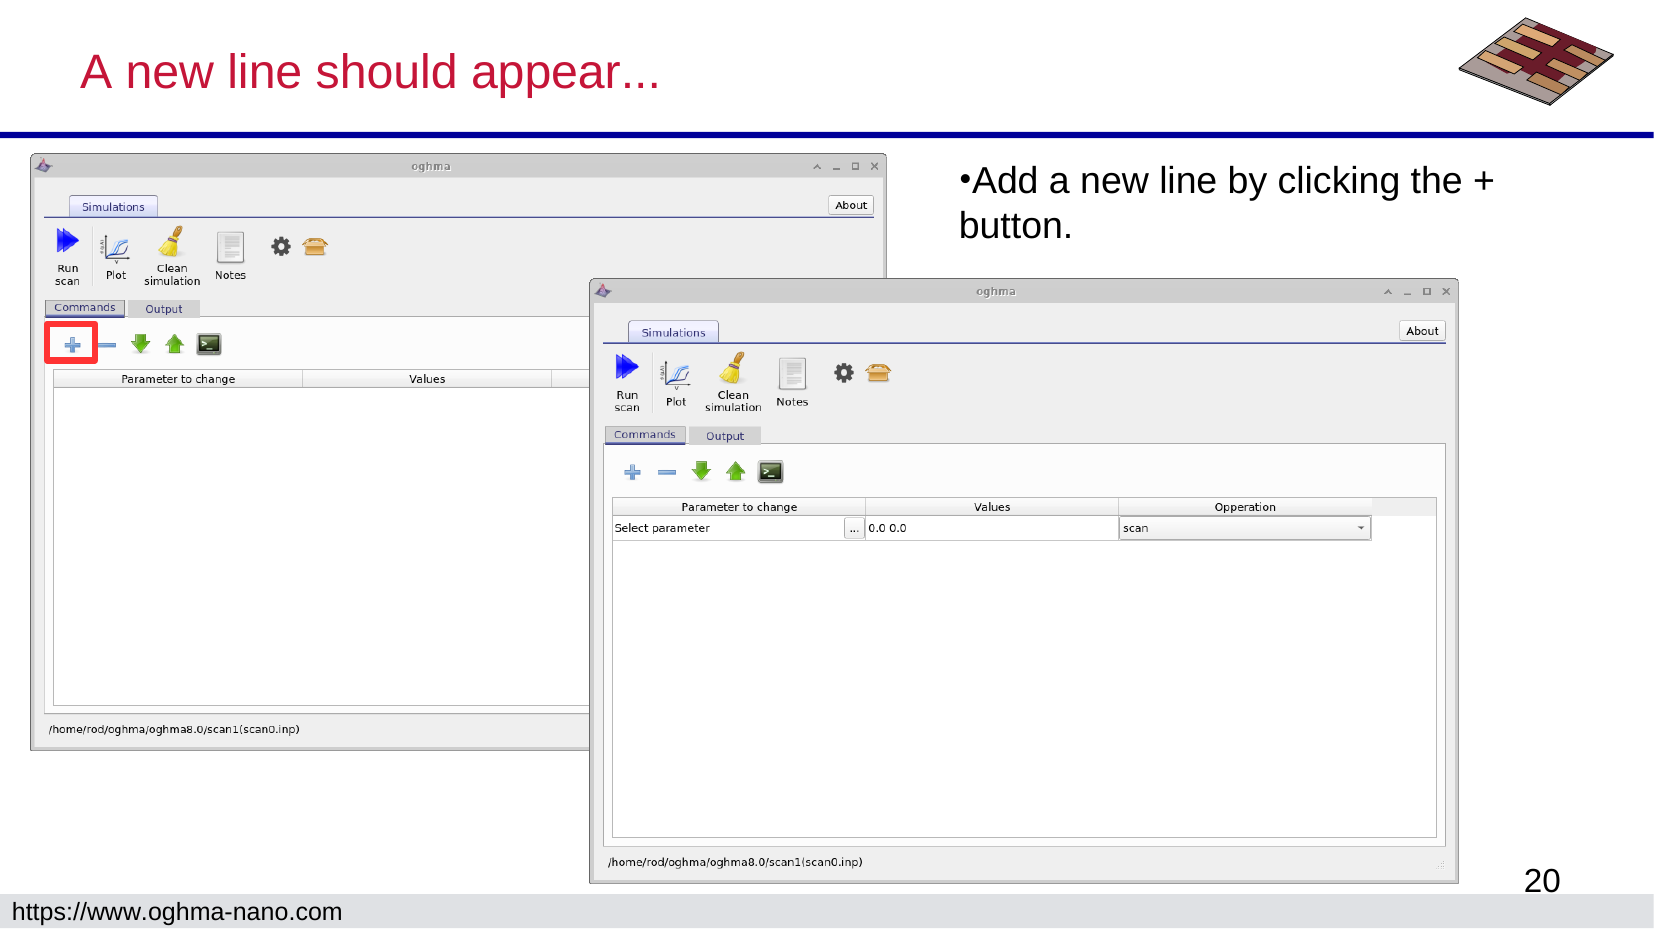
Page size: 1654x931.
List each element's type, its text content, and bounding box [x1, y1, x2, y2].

title A new line should appear... [65, 28, 1430, 116]
text_box <number> [1509, 852, 1654, 911]
text_box Add a new line by clicking the + button. [944, 148, 1634, 266]
picture [30, 153, 1459, 884]
